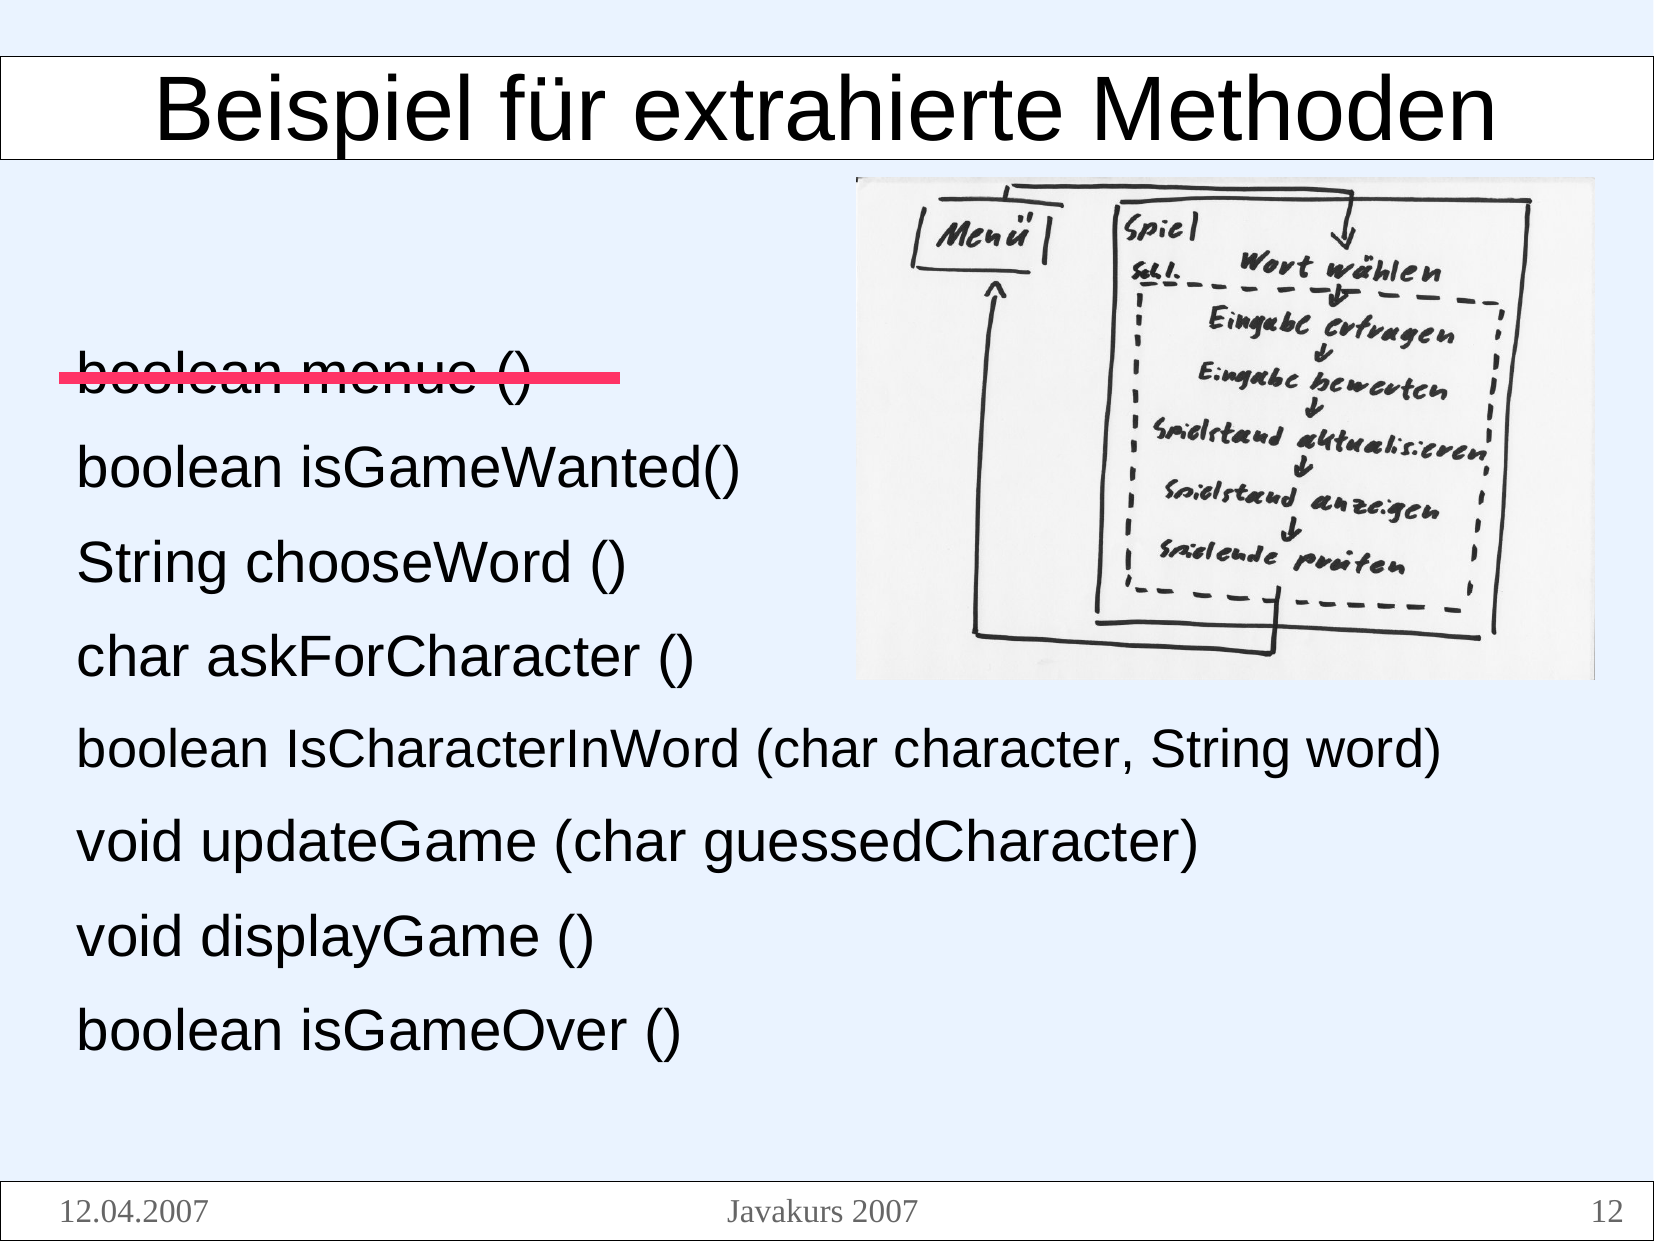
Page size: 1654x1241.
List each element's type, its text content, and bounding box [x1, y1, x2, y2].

list boolean menue () boolean isGameWanted() String chooseWord () char askForCharacter () boolean IsCharacterInWord (char character, String word) void updateGame (char guessedCharacter) void displayGame () boolean isGameOver () [59, 236, 1595, 1137]
picture [856, 177, 1595, 680]
title Beispiel für extrahierte Methoden [0, 56, 1654, 160]
